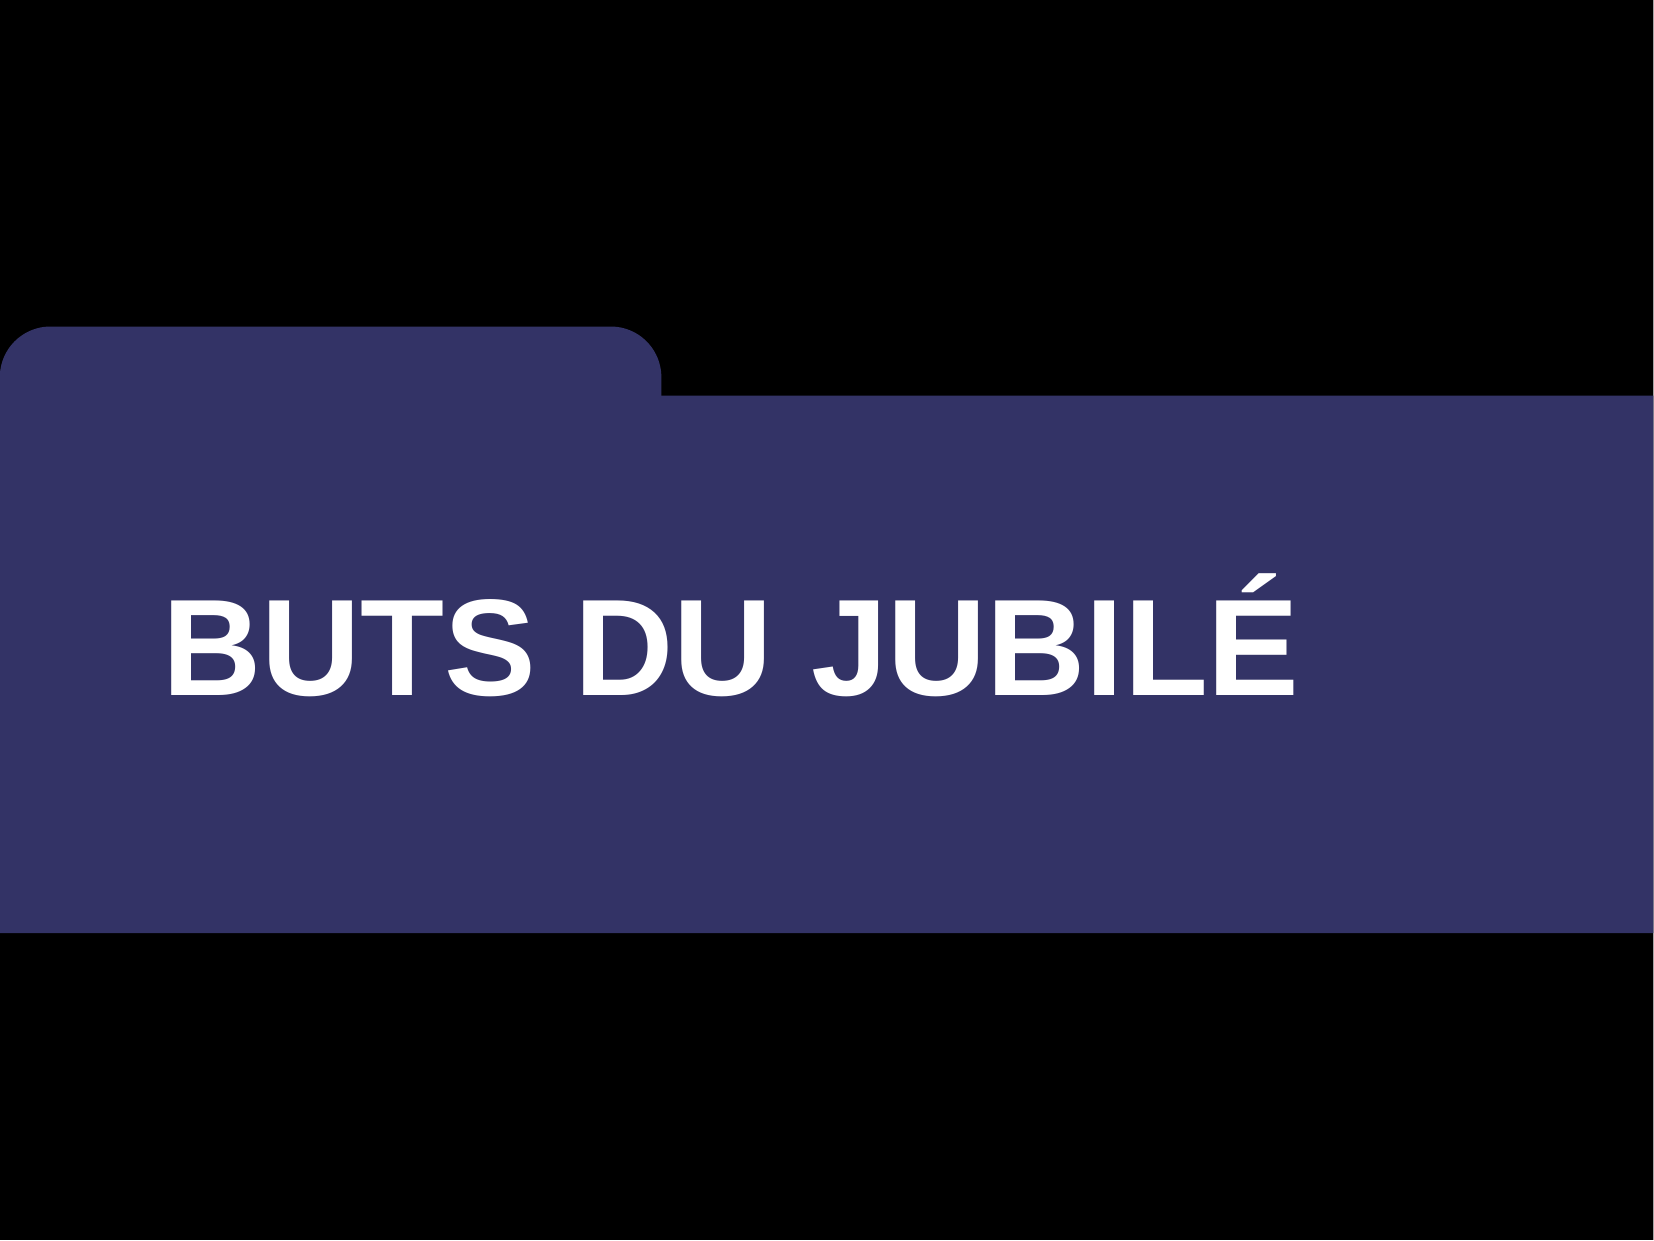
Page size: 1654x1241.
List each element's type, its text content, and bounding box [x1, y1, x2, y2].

text_box [0, 326, 1654, 934]
text_box BUTS DU JUBILÉ [147, 584, 1654, 730]
